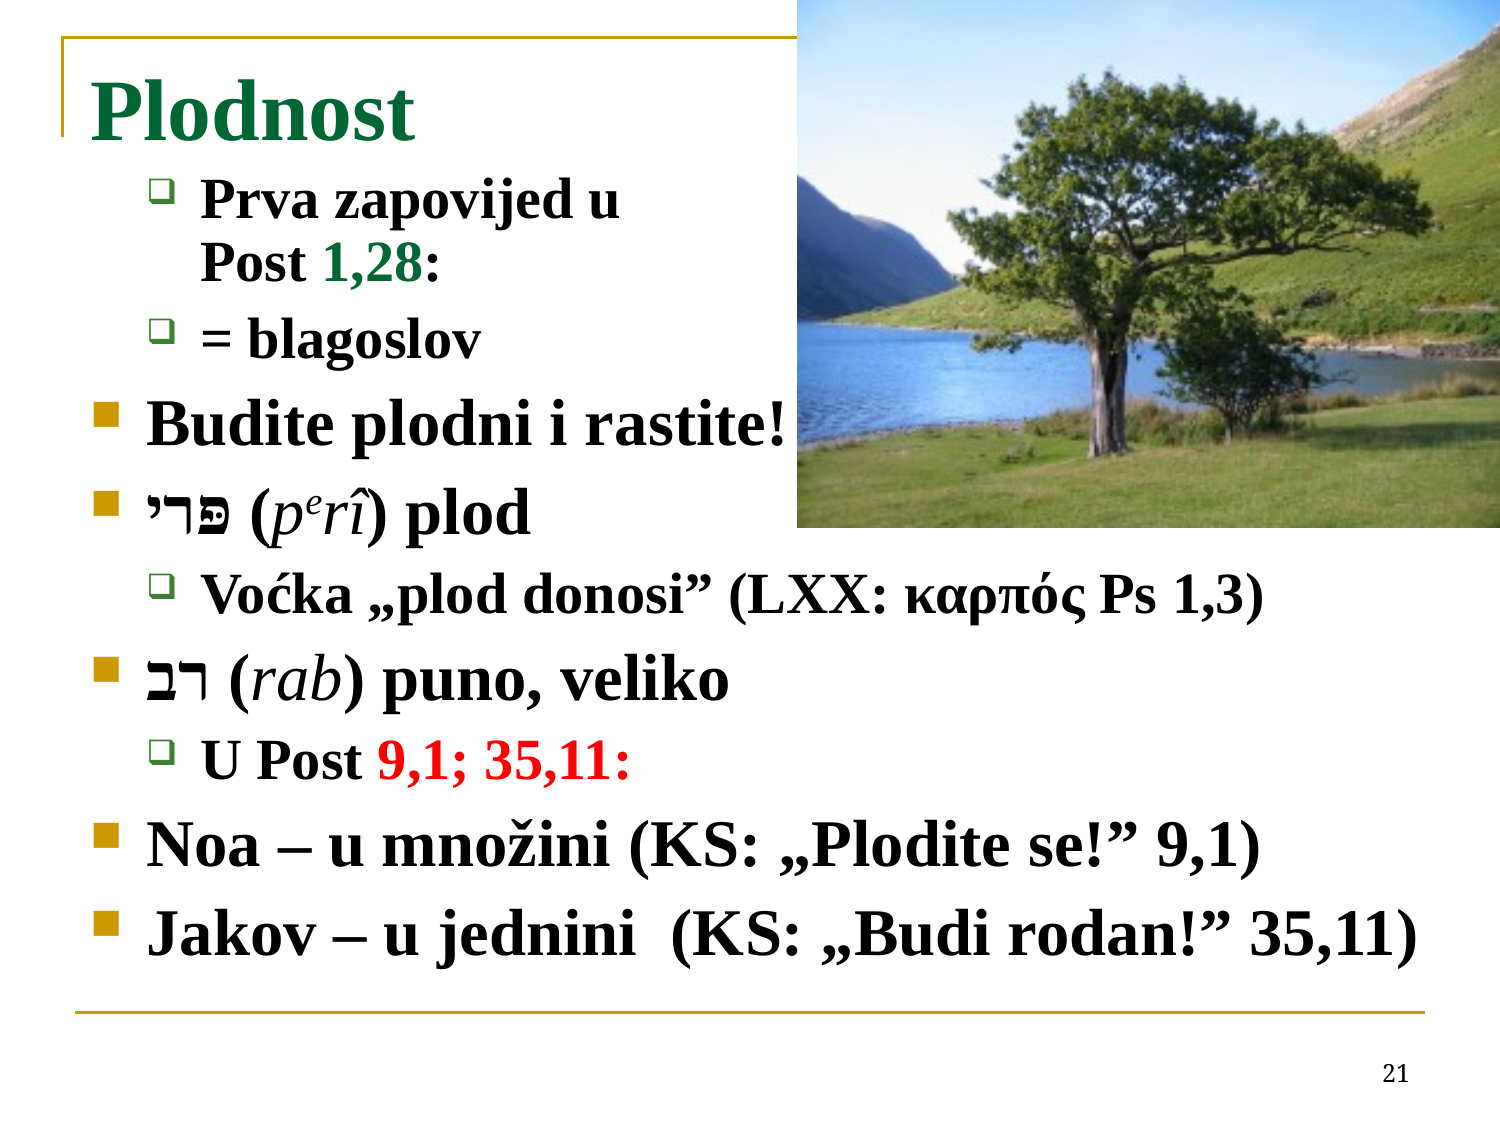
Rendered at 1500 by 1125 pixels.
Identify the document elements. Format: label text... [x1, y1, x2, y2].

title Plodnost [75, 45, 797, 160]
list Prva zapovijed u Post 1,28: = blagoslov Budite plodni i rastite! פּרי (perî) plod Voćka „plod donosi” (LXX: καρπός Ps 1,3) רב (rab) puno, veliko U Post 9,1; 35,11: Noa – u množini (KS: „Plodite se!” 9,1) Jakov – u jednini (KS: „Budi rodan!” 35,11) [75, 160, 1471, 1012]
picture [797, 0, 1500, 528]
text_box <number> [1074, 1024, 1426, 1100]
